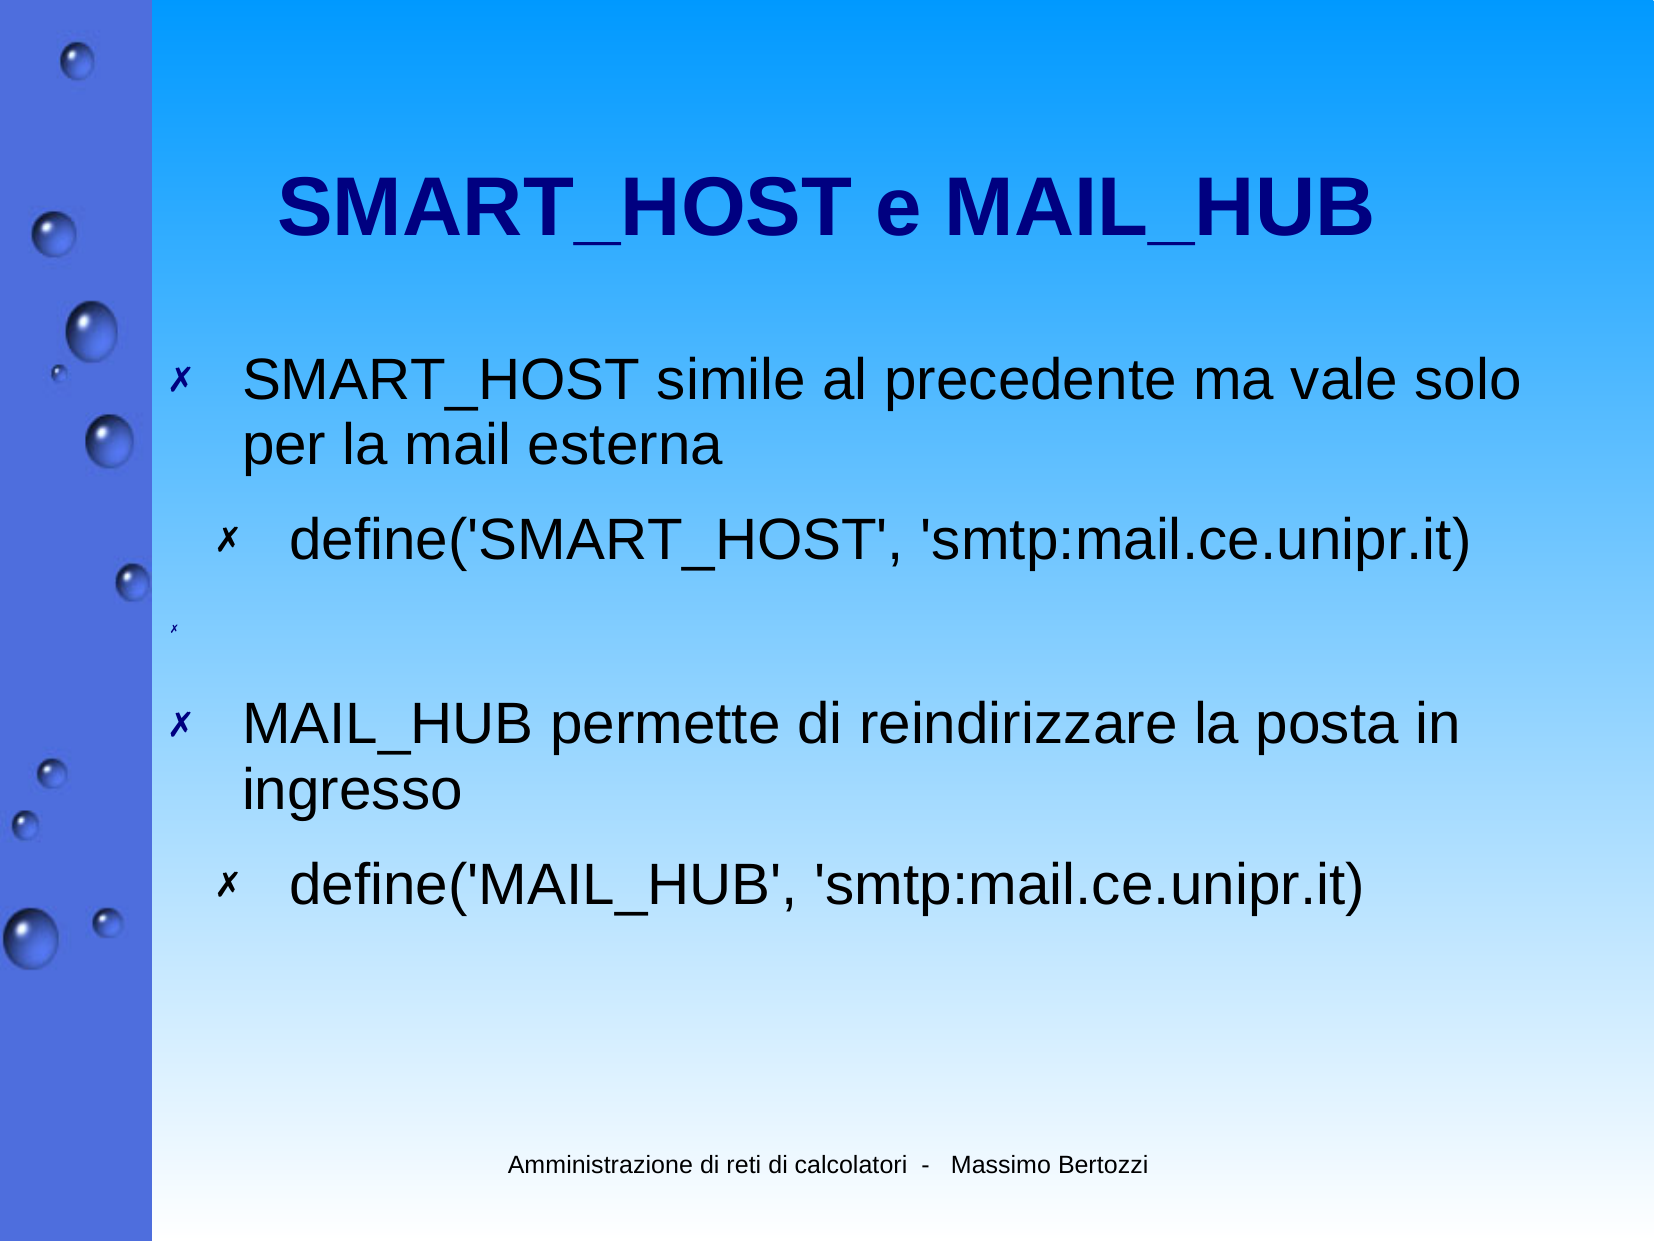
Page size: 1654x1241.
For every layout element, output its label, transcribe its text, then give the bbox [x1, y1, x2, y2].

title SMART_HOST e MAIL_HUB [121, 102, 1534, 311]
picture [0, 0, 152, 1241]
list SMART_HOST simile al precedente ma vale solo per la mail esterna define('SMART_HOST', 'smtp:mail.ce.unipr.it) MAIL_HUB permette di reindirizzare la posta in ingresso define('MAIL_HUB', 'smtp:mail.ce.unipr.it) [159, 346, 1572, 1128]
